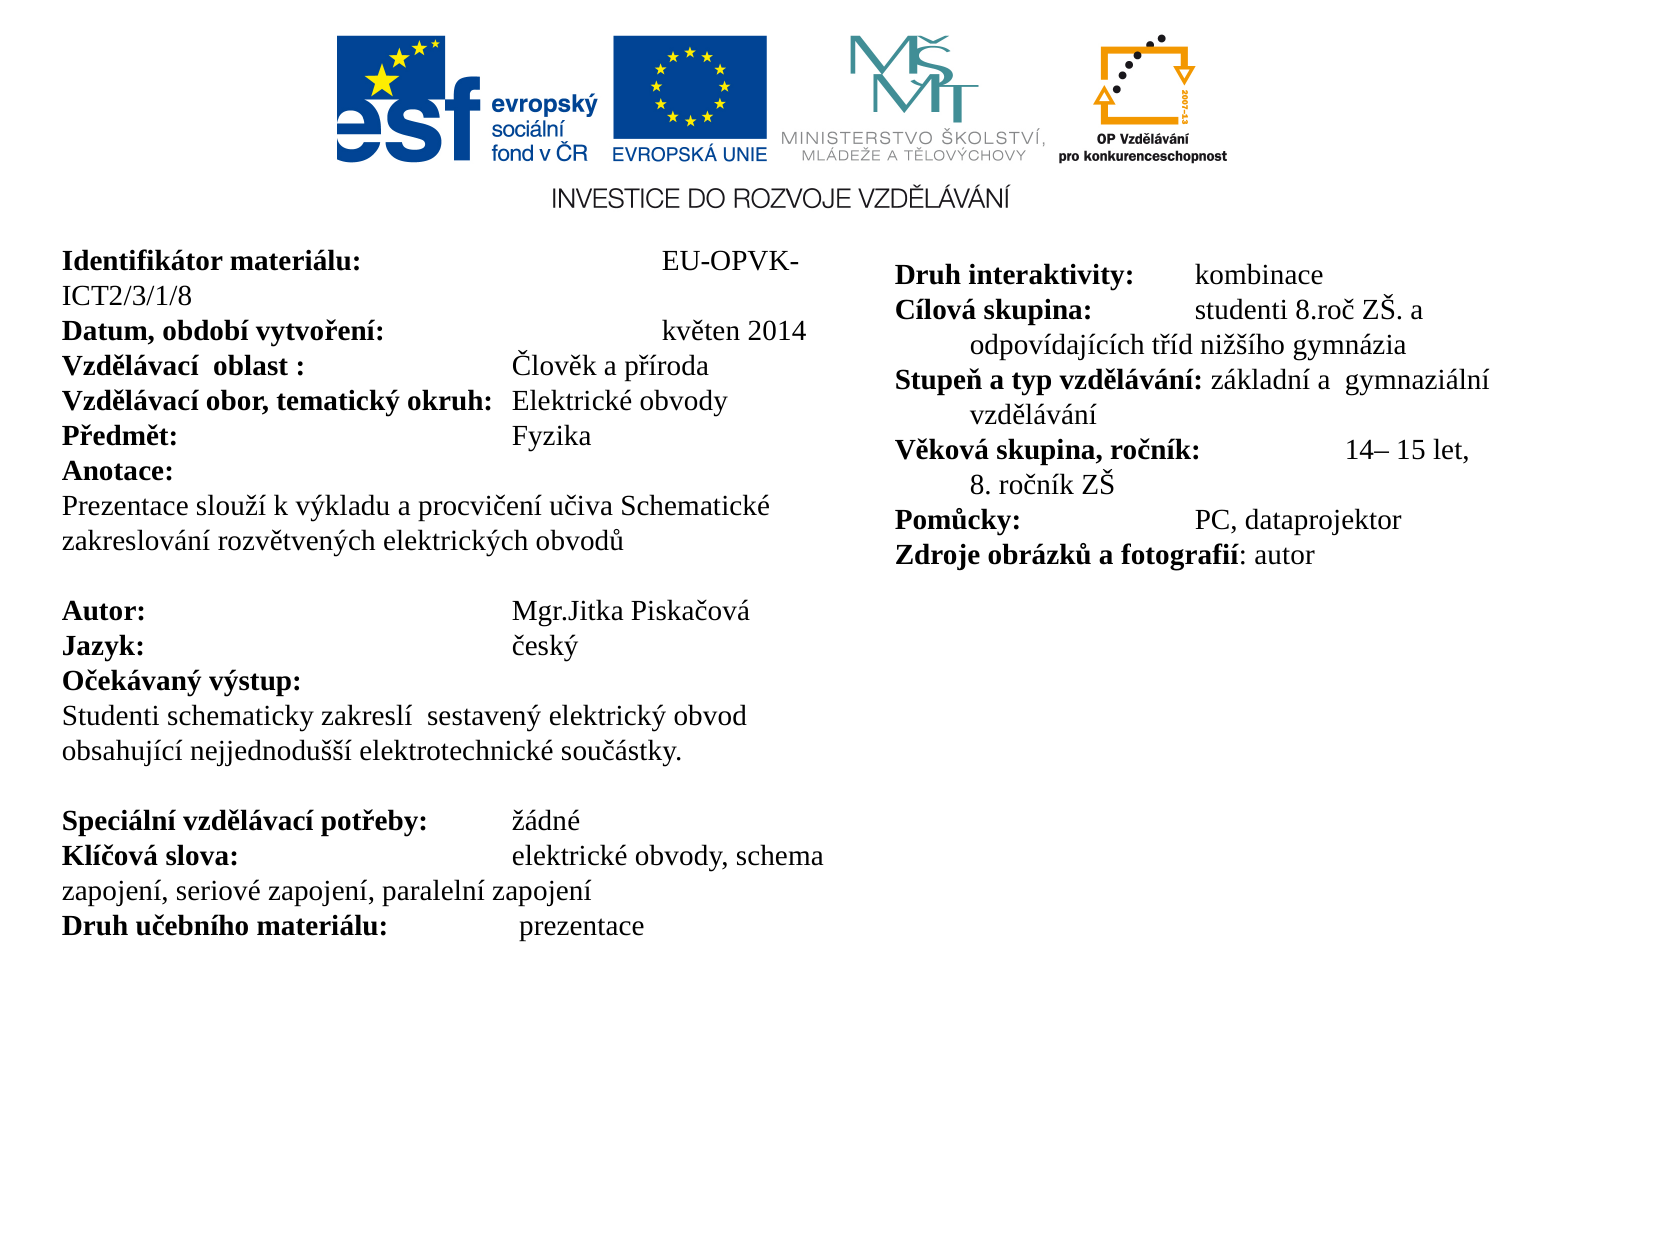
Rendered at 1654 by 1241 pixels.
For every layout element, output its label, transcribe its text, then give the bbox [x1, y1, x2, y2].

picture [289, 0, 1288, 240]
text_box Identifikátor materiálu: EU-OPVK-ICT2/3/1/8 Datum, období vytvoření: květen 2014 Vzdělávací oblast : Člověk a příroda Vzdělávací obor, tematický okruh: Elektrické obvody Předmět: Fyzika Anotace: Prezentace slouží k výkladu a procvičení učiva Schematické zakreslování rozvětvených elektrických obvodů Autor: Mgr.Jitka Piskačová Jazyk: český Očekávaný výstup: Studenti schematicky zakreslí sestavený elektrický obvod obsahující nejjednodušší elektrotechnické součástky. Speciální vzdělávací potřeby: žádné Klíčová slova: elektrické obvody, schema zapojení, seriové zapojení, paralelní zapojení Druh učebního materiálu: prezentace [47, 234, 860, 949]
text_box Druh interaktivity: kombinace Cílová skupina: studenti 8.roč ZŠ. a odpovídajících tříd nižšího gymnázia Stupeň a typ vzdělávání: základní a gymnaziální vzdělávání Věková skupina, ročník: 14– 15 let, 8. ročník ZŠ Pomůcky: PC, dataprojektor Zdroje obrázků a fotografií: autor [879, 247, 1518, 579]
